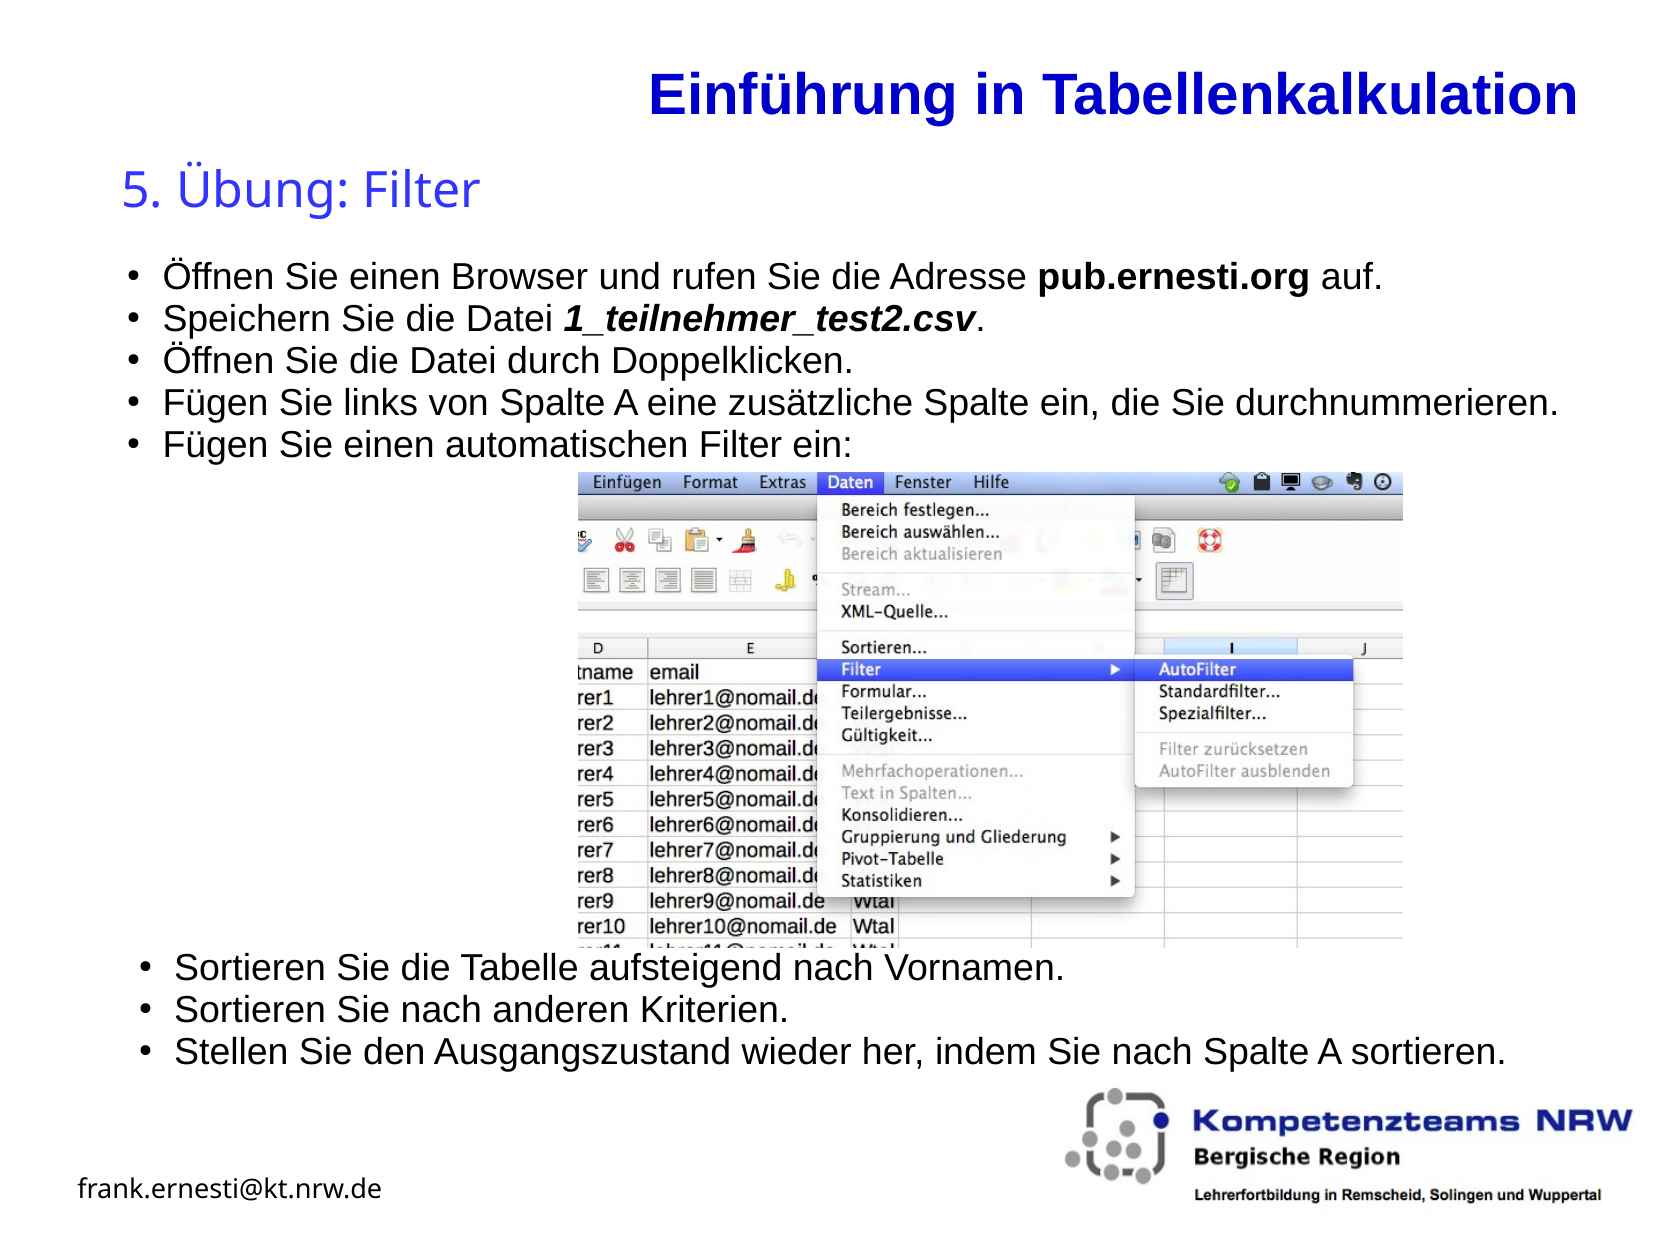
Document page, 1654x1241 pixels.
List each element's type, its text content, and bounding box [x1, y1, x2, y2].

text_box frank.ernesti@kt.nrw.de [62, 1162, 378, 1205]
table_header Einführung in Tabellenkalkulation [402, 55, 1594, 135]
picture [1037, 1074, 1642, 1225]
text_box Öffnen Sie einen Browser und rufen Sie die Adresse pub.ernesti.org auf. Speichern Sie die Datei 1_teilnehmer_test2.csv. Öffnen Sie die Datei durch Doppelklicken. Fügen Sie links von Spalte A eine zusätzliche Spalte ein, die Sie durchnummerieren. Fügen Sie einen automatischen Filter ein: [112, 248, 1579, 473]
text_box 5. Übung: Filter [106, 146, 478, 218]
picture [578, 472, 1403, 938]
table_header [95, 55, 401, 135]
text_box Sortieren Sie die Tabelle aufsteigend nach Vornamen. Sortieren Sie nach anderen Kriterien. Stellen Sie den Ausgangszustand wieder her, indem Sie nach Spalte A sortieren. [124, 938, 1526, 1080]
